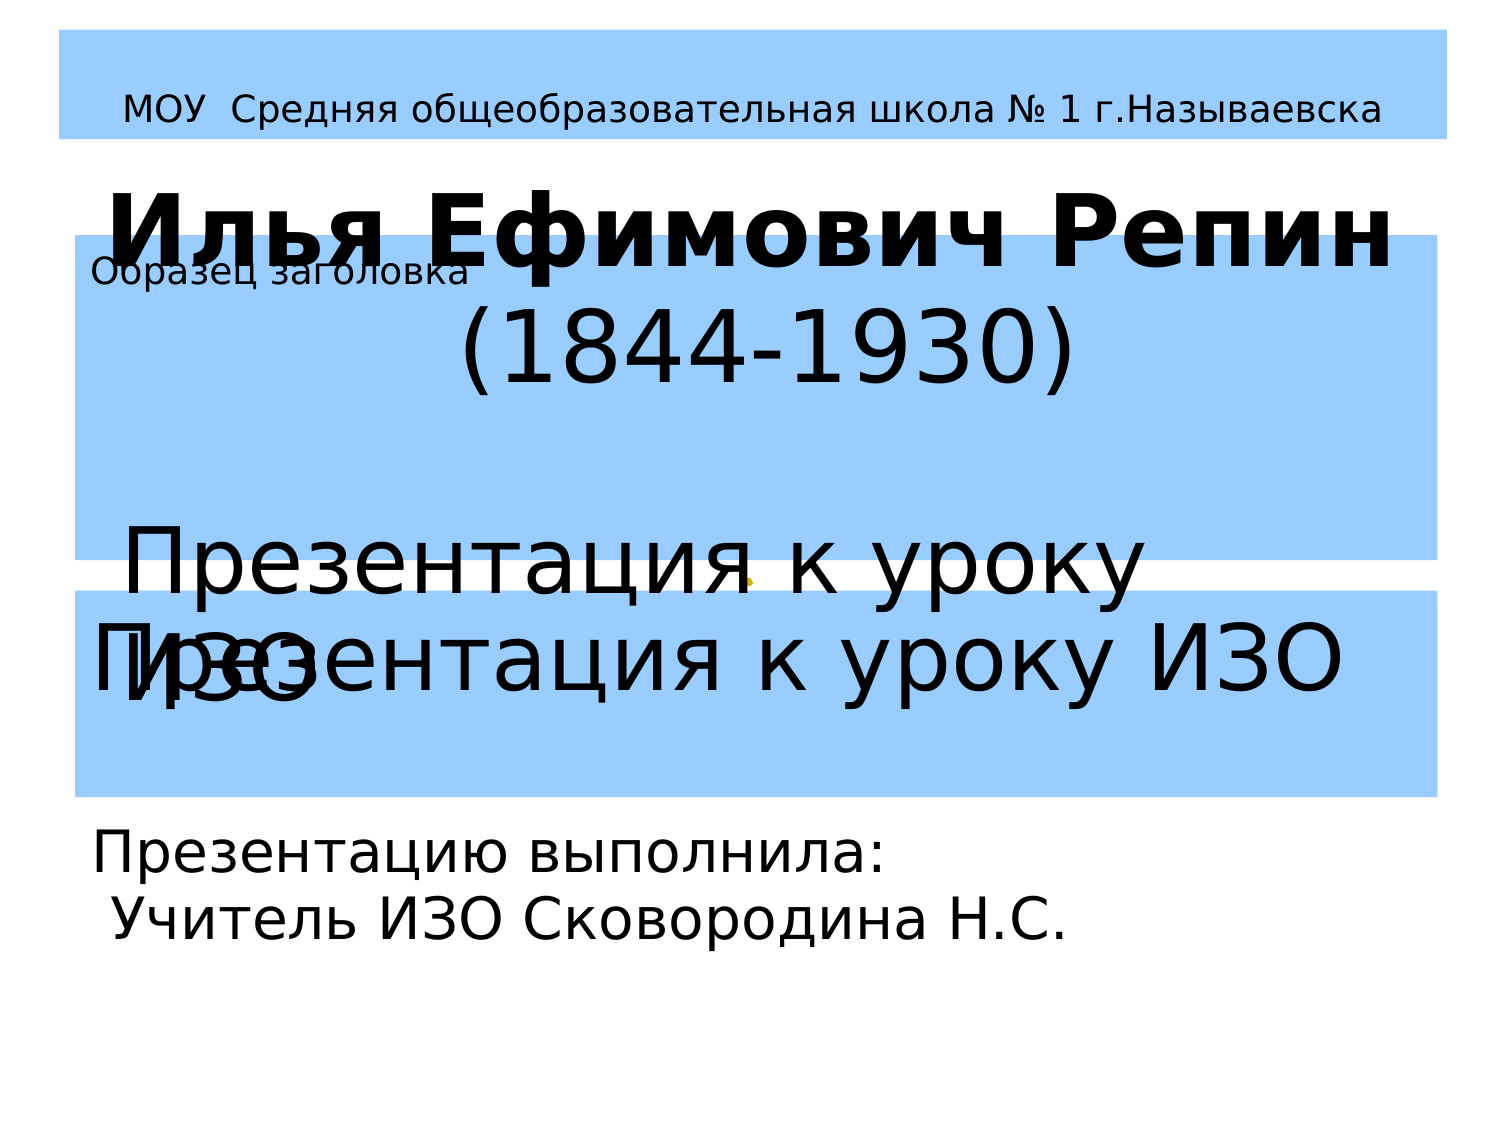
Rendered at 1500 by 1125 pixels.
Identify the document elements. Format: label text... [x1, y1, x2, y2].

text_box Презентацию выполнила: Учитель ИЗО Сковородина Н.С. [91, 797, 1500, 975]
text_box Илья Ефимович Репин (1844-1930) [89, 165, 1447, 414]
text_box МОУ Средняя общеобразовательная школа № 1 г.Называевска [59, 29, 1447, 140]
text_box Презентация к уроку ИЗО [106, 500, 1393, 730]
text_box Презентация к уроку ИЗО [75, 590, 1438, 798]
